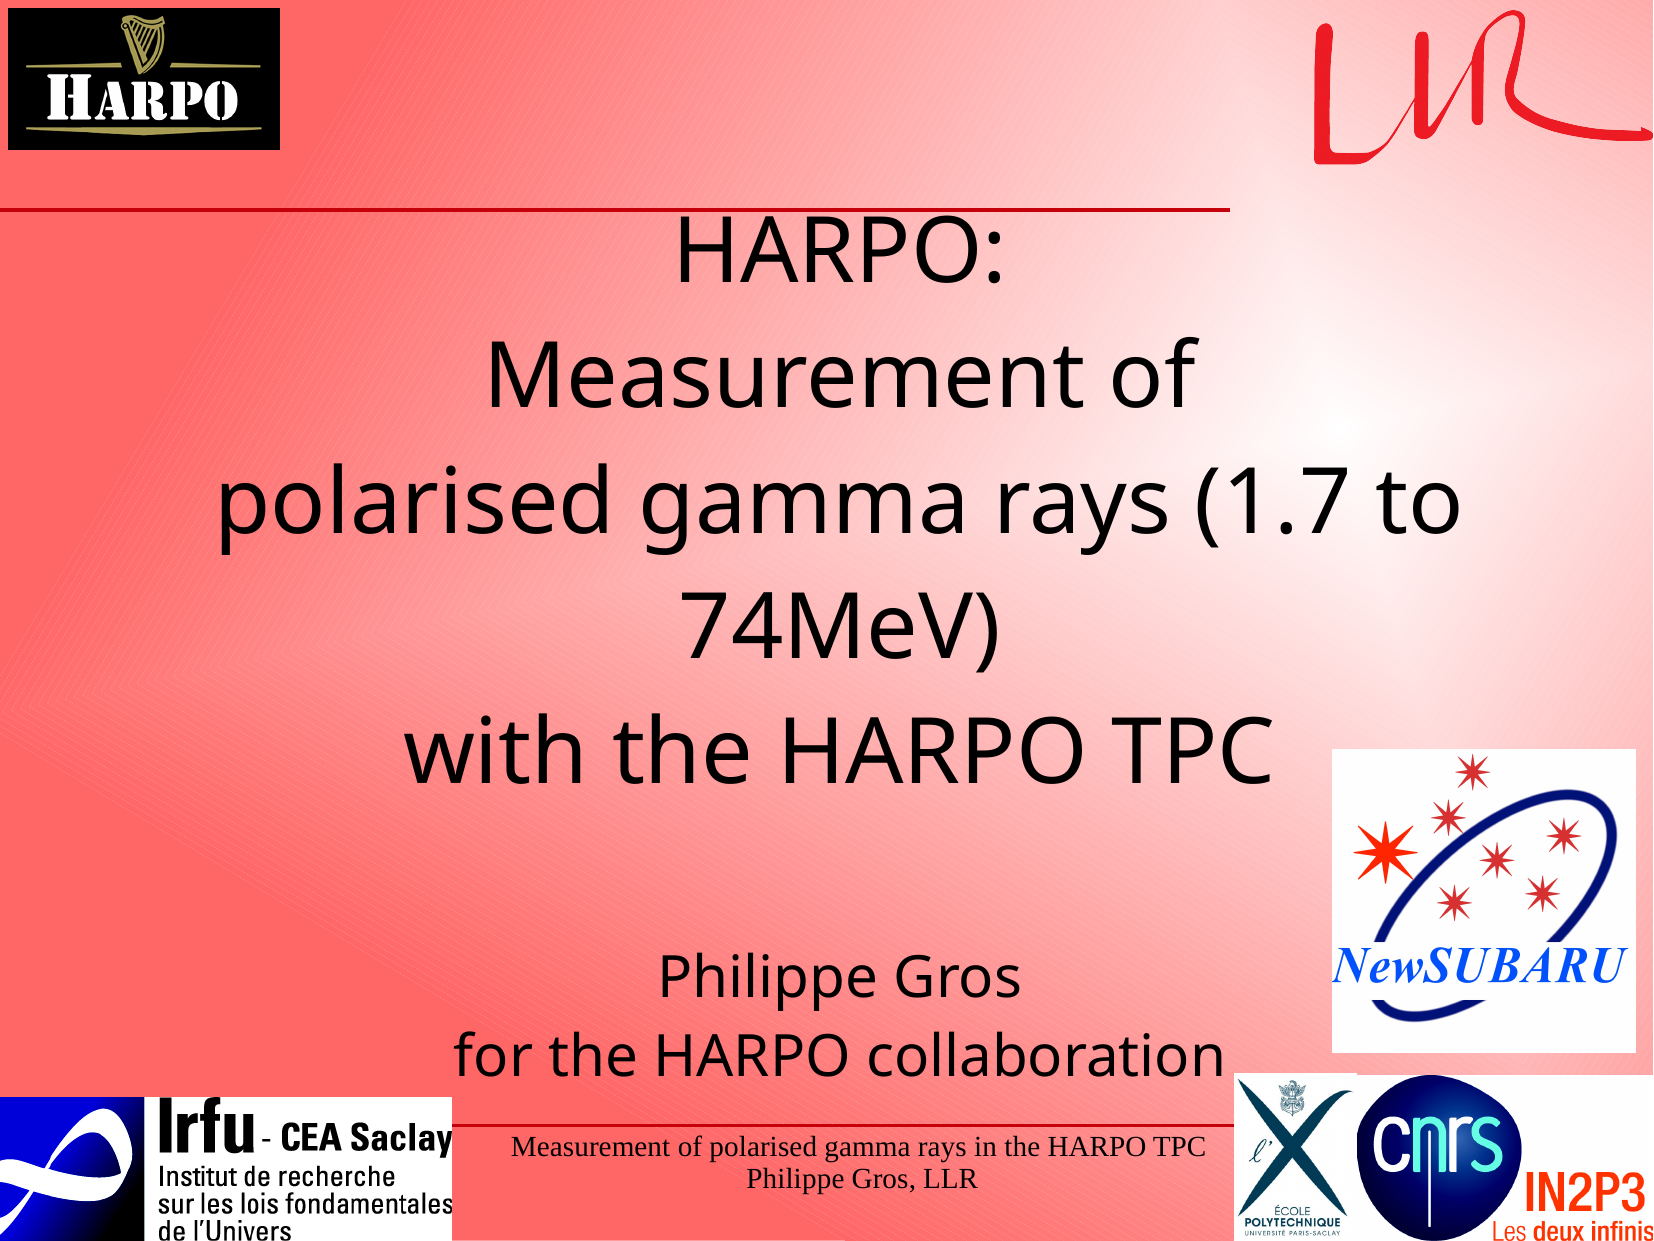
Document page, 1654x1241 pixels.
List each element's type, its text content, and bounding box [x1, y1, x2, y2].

picture [8, 8, 280, 150]
title HARPO: Measurement of polarised gamma rays (1.7 to 74MeV) with the HARPO TPC Philippe Gros for the HARPO collaboration [75, 213, 1606, 1066]
picture [0, 1097, 452, 1241]
picture [1314, 10, 1653, 165]
picture [1332, 749, 1636, 1053]
picture [1234, 1073, 1653, 1241]
